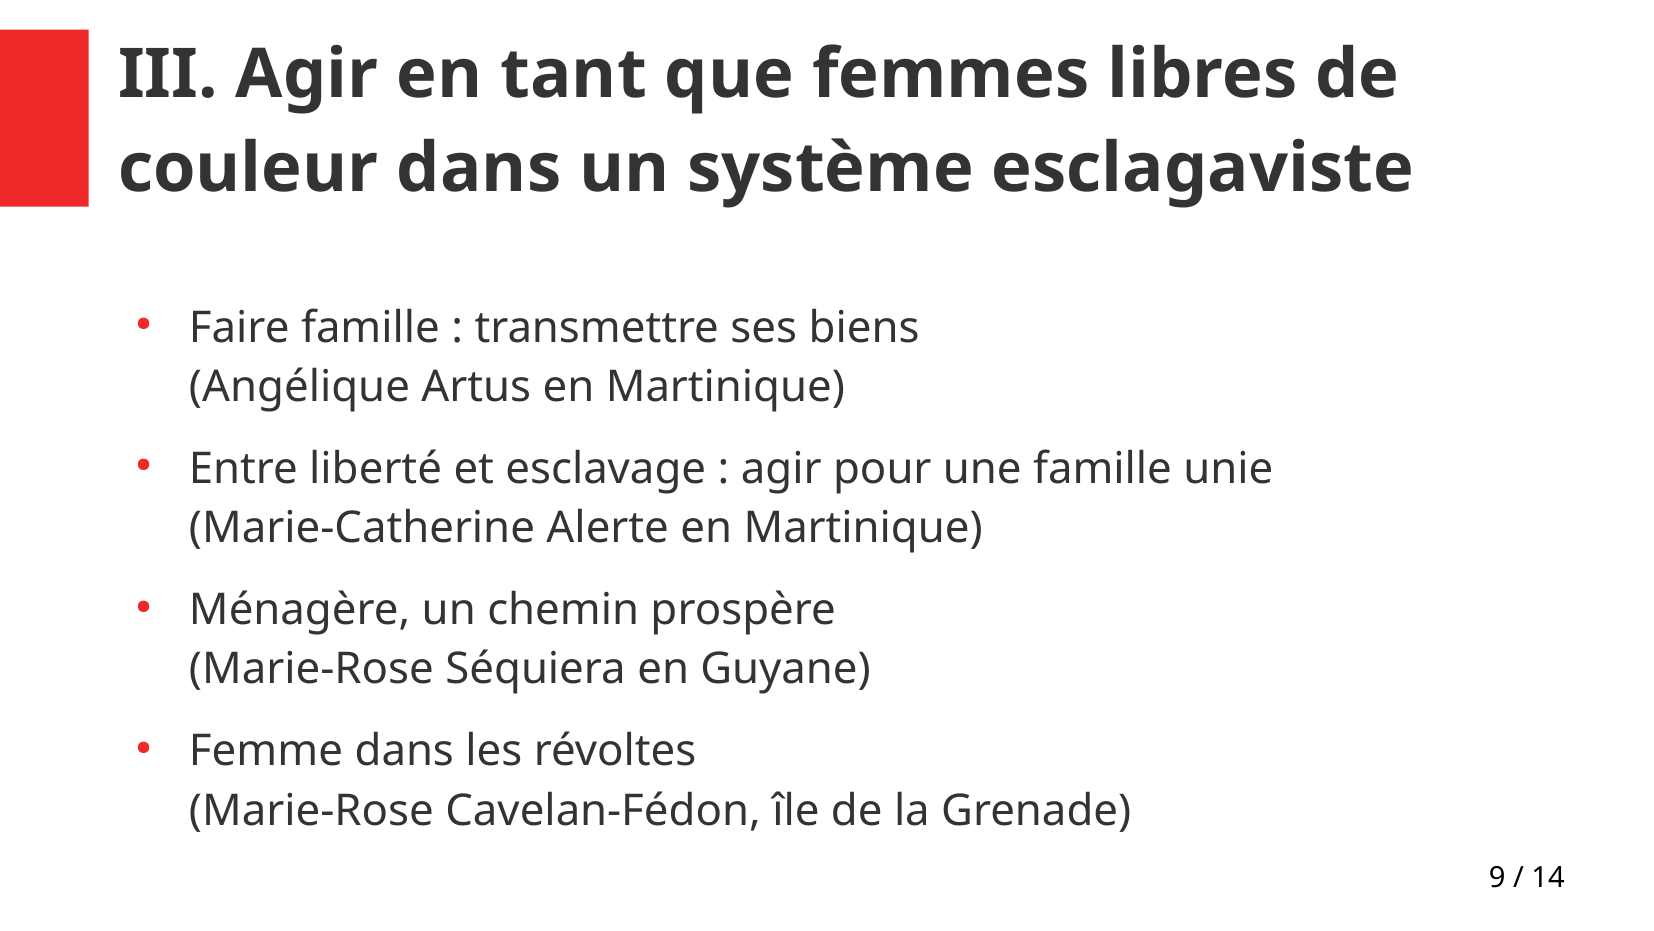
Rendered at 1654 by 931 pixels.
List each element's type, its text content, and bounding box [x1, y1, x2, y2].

title III. Agir en tant que femmes libres de couleur dans un système esclagaviste [118, 24, 1595, 212]
list Faire famille : transmettre ses biens (Angélique Artus en Martinique) Entre liberté et esclavage : agir pour une famille unie (Marie-Catherine Alerte en Martinique) Ménagère, un chemin prospère (Marie-Rose Séquiera en Guyane) Femme dans les révoltes (Marie-Rose Cavelan-Fédon, île de la Grenade) [118, 295, 1595, 857]
